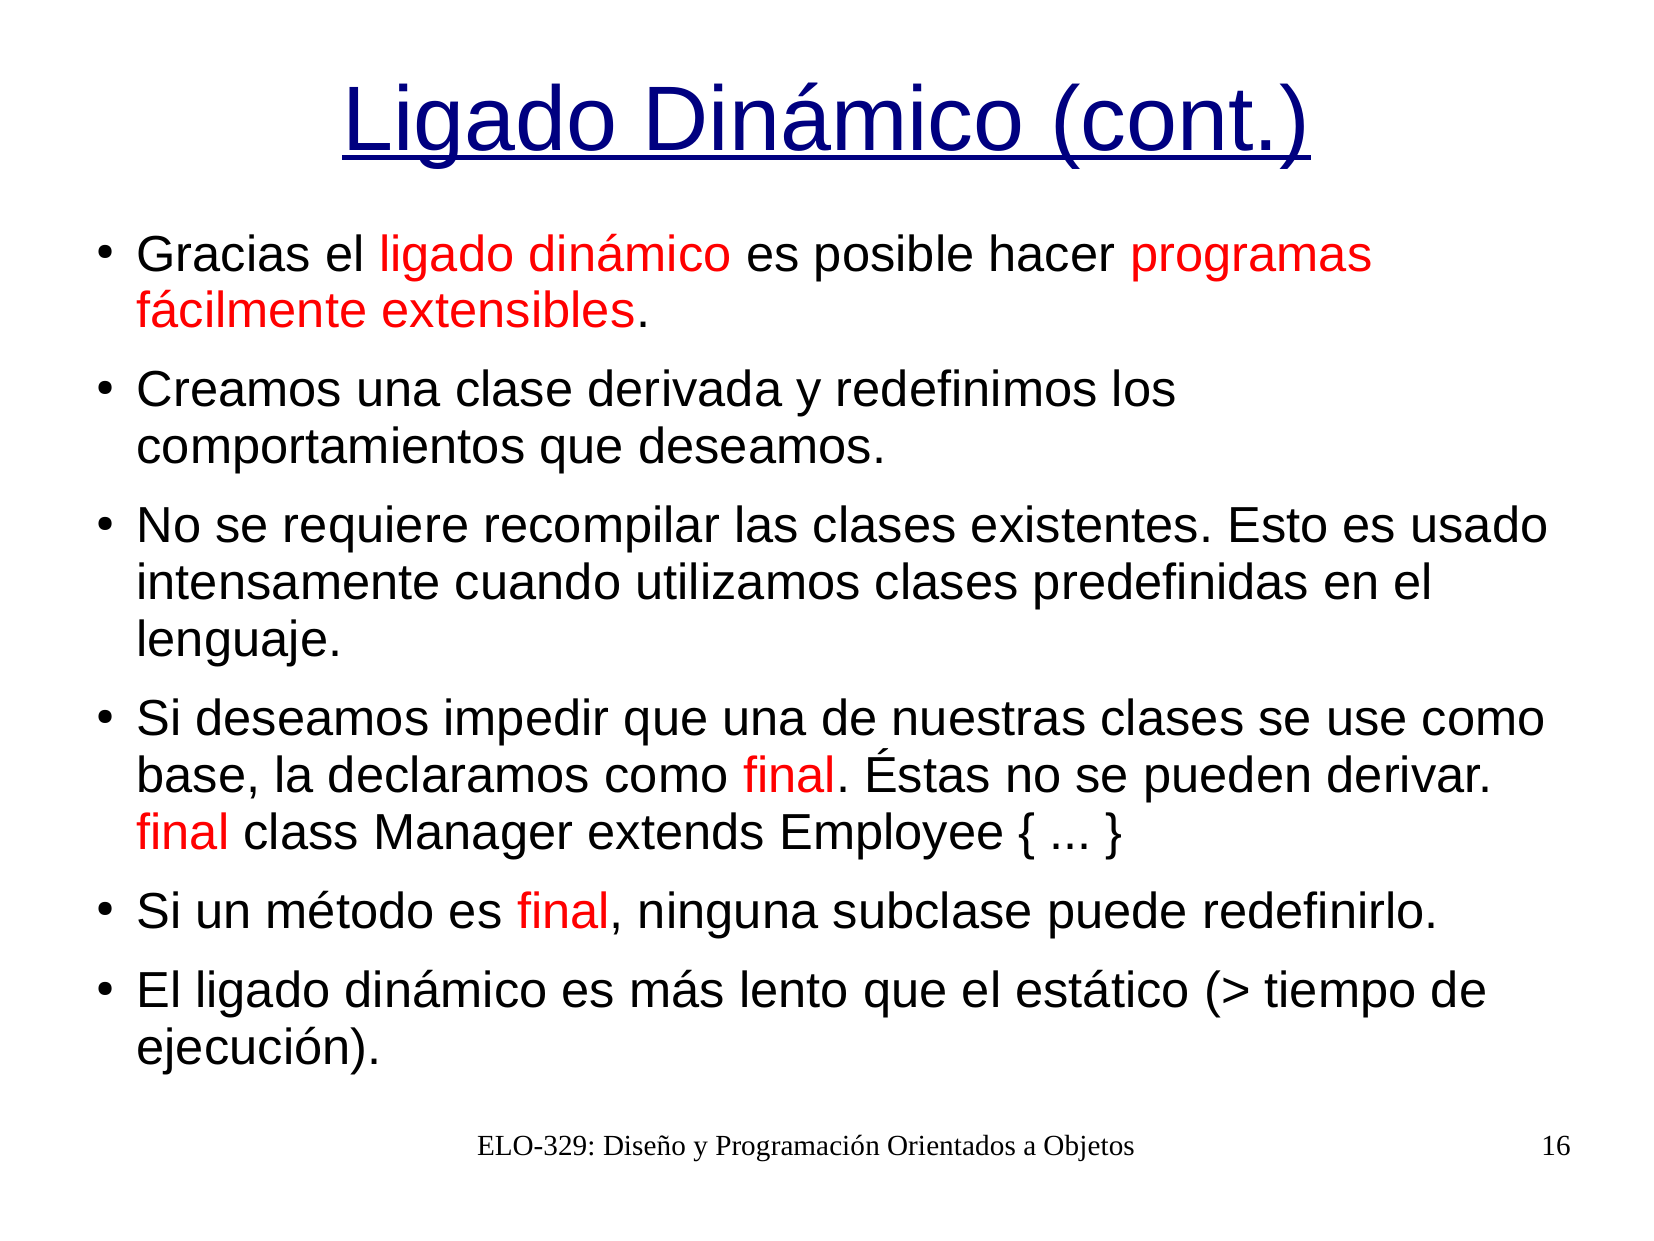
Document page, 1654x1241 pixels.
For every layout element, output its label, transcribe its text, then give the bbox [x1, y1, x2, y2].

list Gracias el ligado dinámico es posible hacer programas fácilmente extensibles. Creamos una clase derivada y redefinimos los comportamientos que deseamos. No se requiere recompilar las clases existentes. Esto es usado intensamente cuando utilizamos clases predefinidas en el lenguaje. Si deseamos impedir que una de nuestras clases se use como base, la declaramos como final. Éstas no se pueden derivar. final class Manager extends Employee { ... } Si un método es final, ninguna subclase puede redefinirlo. El ligado dinámico es más lento que el estático (> tiempo de ejecución). [82, 225, 1571, 1126]
title Ligado Dinámico (cont.)‏ [82, 49, 1571, 188]
